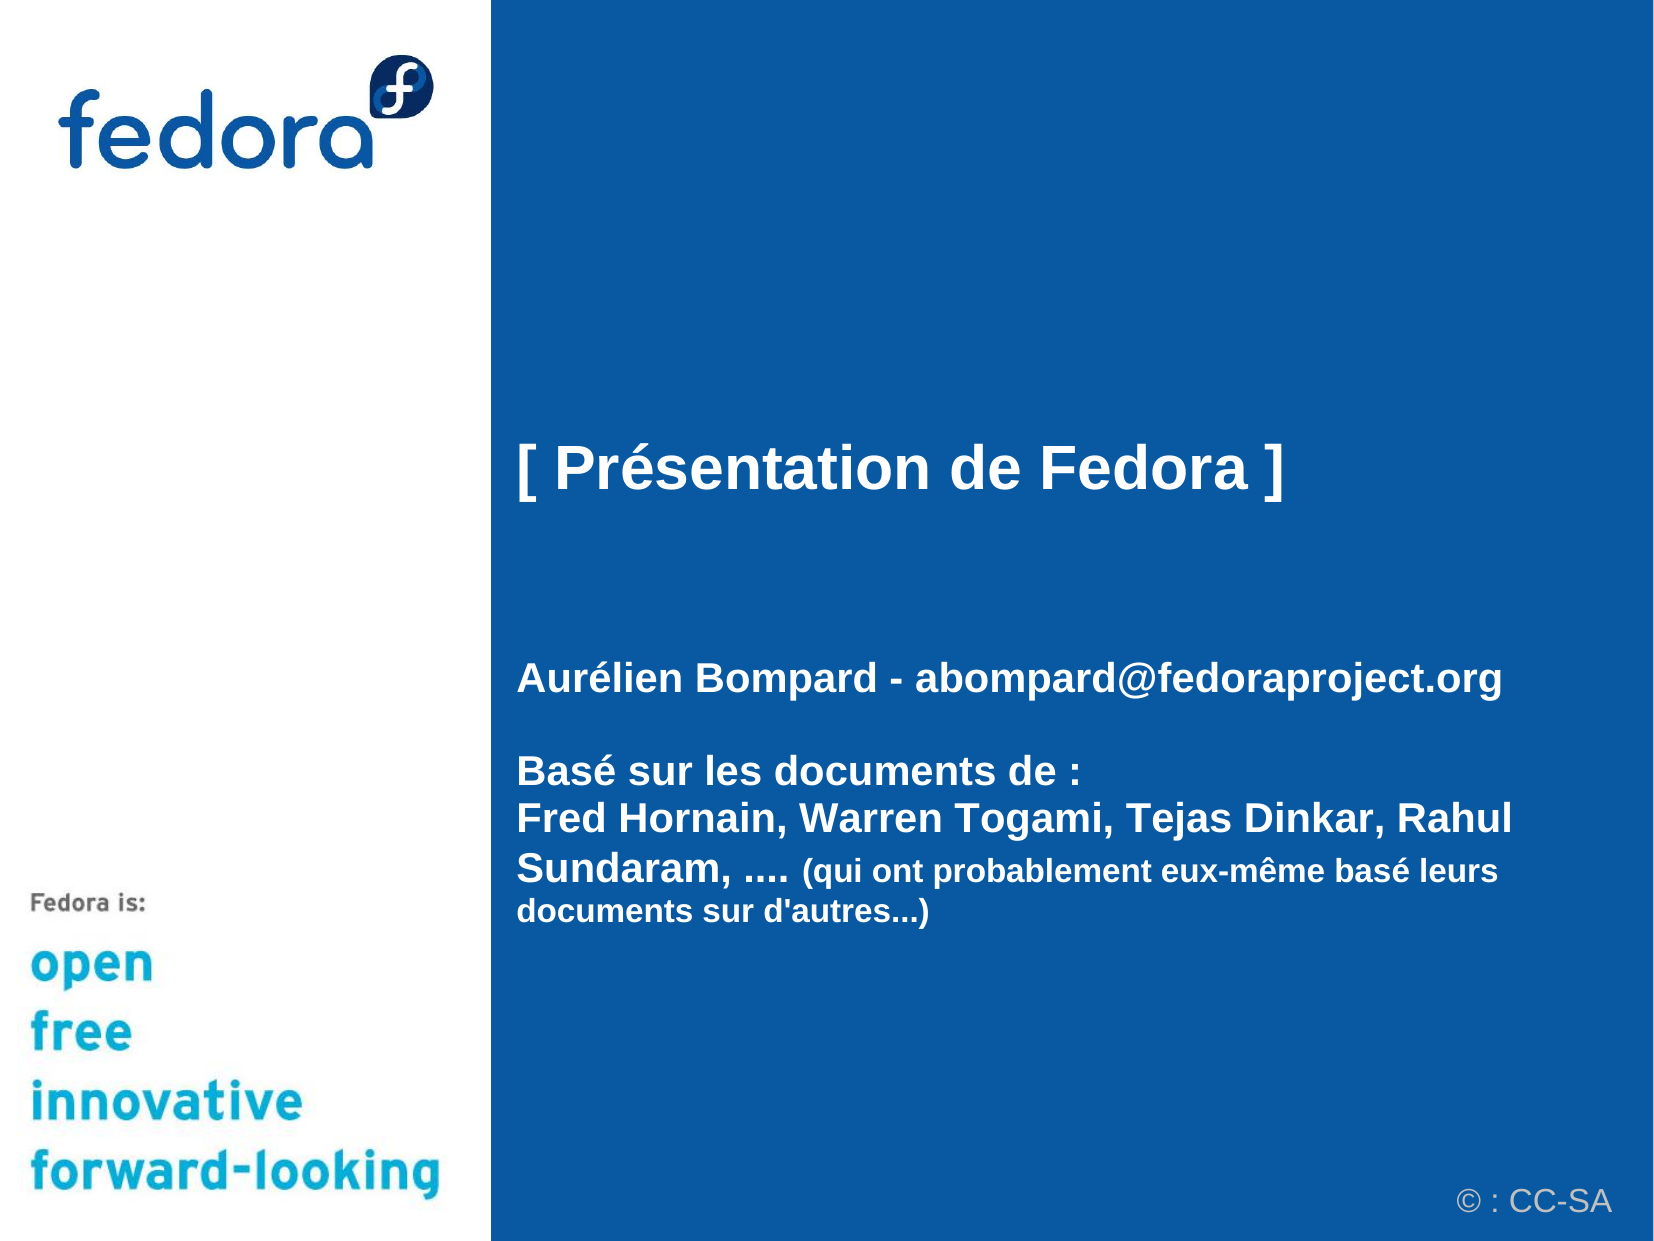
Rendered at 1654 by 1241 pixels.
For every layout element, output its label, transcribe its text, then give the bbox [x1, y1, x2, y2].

picture [47, 44, 440, 180]
text_box Aurélien Bompard - abompard@fedoraproject.org Basé sur les documents de : Fred Hornain, Warren Togami, Tejas Dinkar, Rahul Sundaram, .... (qui ont probablement eux-même basé leurs documents sur d'autres...) [516, 562, 1565, 1062]
text_box [ Présentation de Fedora ] [516, 432, 1289, 528]
text_box © : CC-SA [1456, 1182, 1626, 1220]
picture [17, 877, 468, 1220]
picture [491, 0, 1654, 1241]
